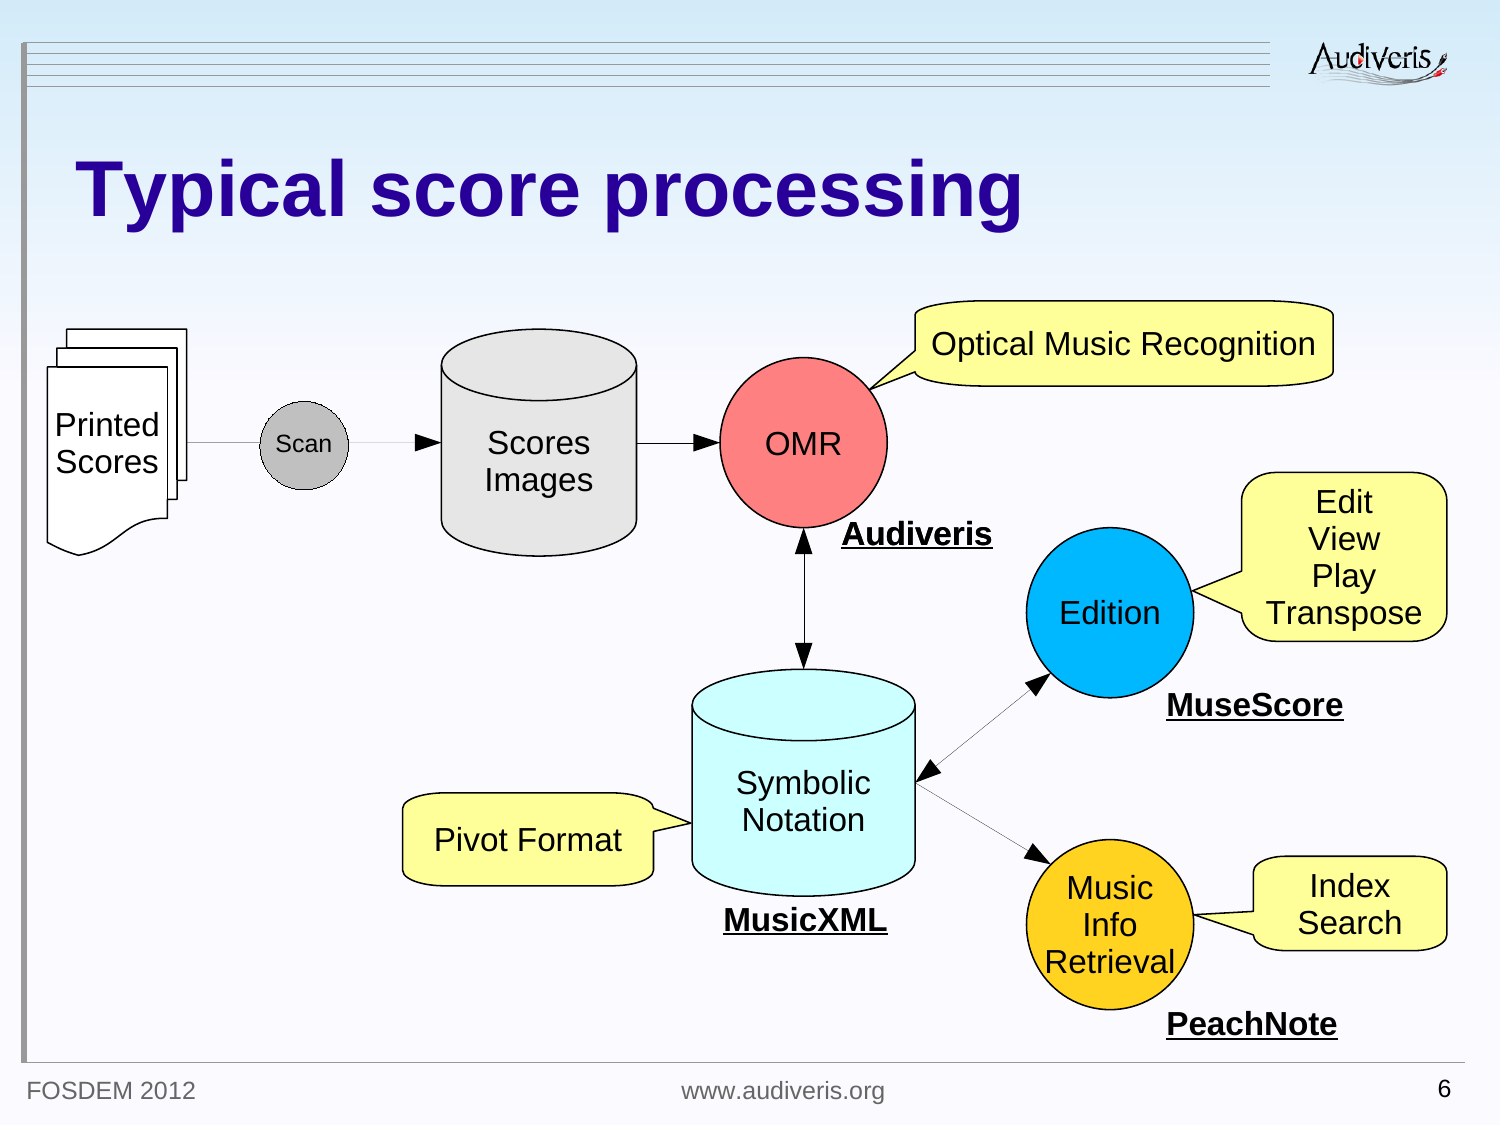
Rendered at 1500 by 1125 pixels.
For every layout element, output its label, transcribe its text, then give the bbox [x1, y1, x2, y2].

text_box Scores Images [441, 329, 637, 557]
text_box OMR [720, 357, 888, 528]
text_box Edit View Play Transpose [1192, 472, 1447, 642]
text_box Edition [1026, 527, 1194, 698]
text_box Symbolic Notation [692, 669, 916, 897]
text_box MusicXML [708, 899, 916, 945]
text_box Music Info Retrieval [1026, 839, 1194, 1010]
text_box Optical Music Recognition [869, 300, 1334, 390]
picture [1306, 29, 1447, 89]
text_box PeachNote [1151, 1003, 1388, 1050]
text_box Index Search [1193, 856, 1447, 951]
text_box Pivot Format [402, 792, 691, 886]
text_box Printed Scores [47, 329, 187, 556]
text_box Audiveris [826, 513, 1034, 560]
title Typical score processing [75, 122, 1437, 272]
text_box MuseScore [1151, 684, 1388, 731]
text_box Scan [259, 401, 349, 490]
